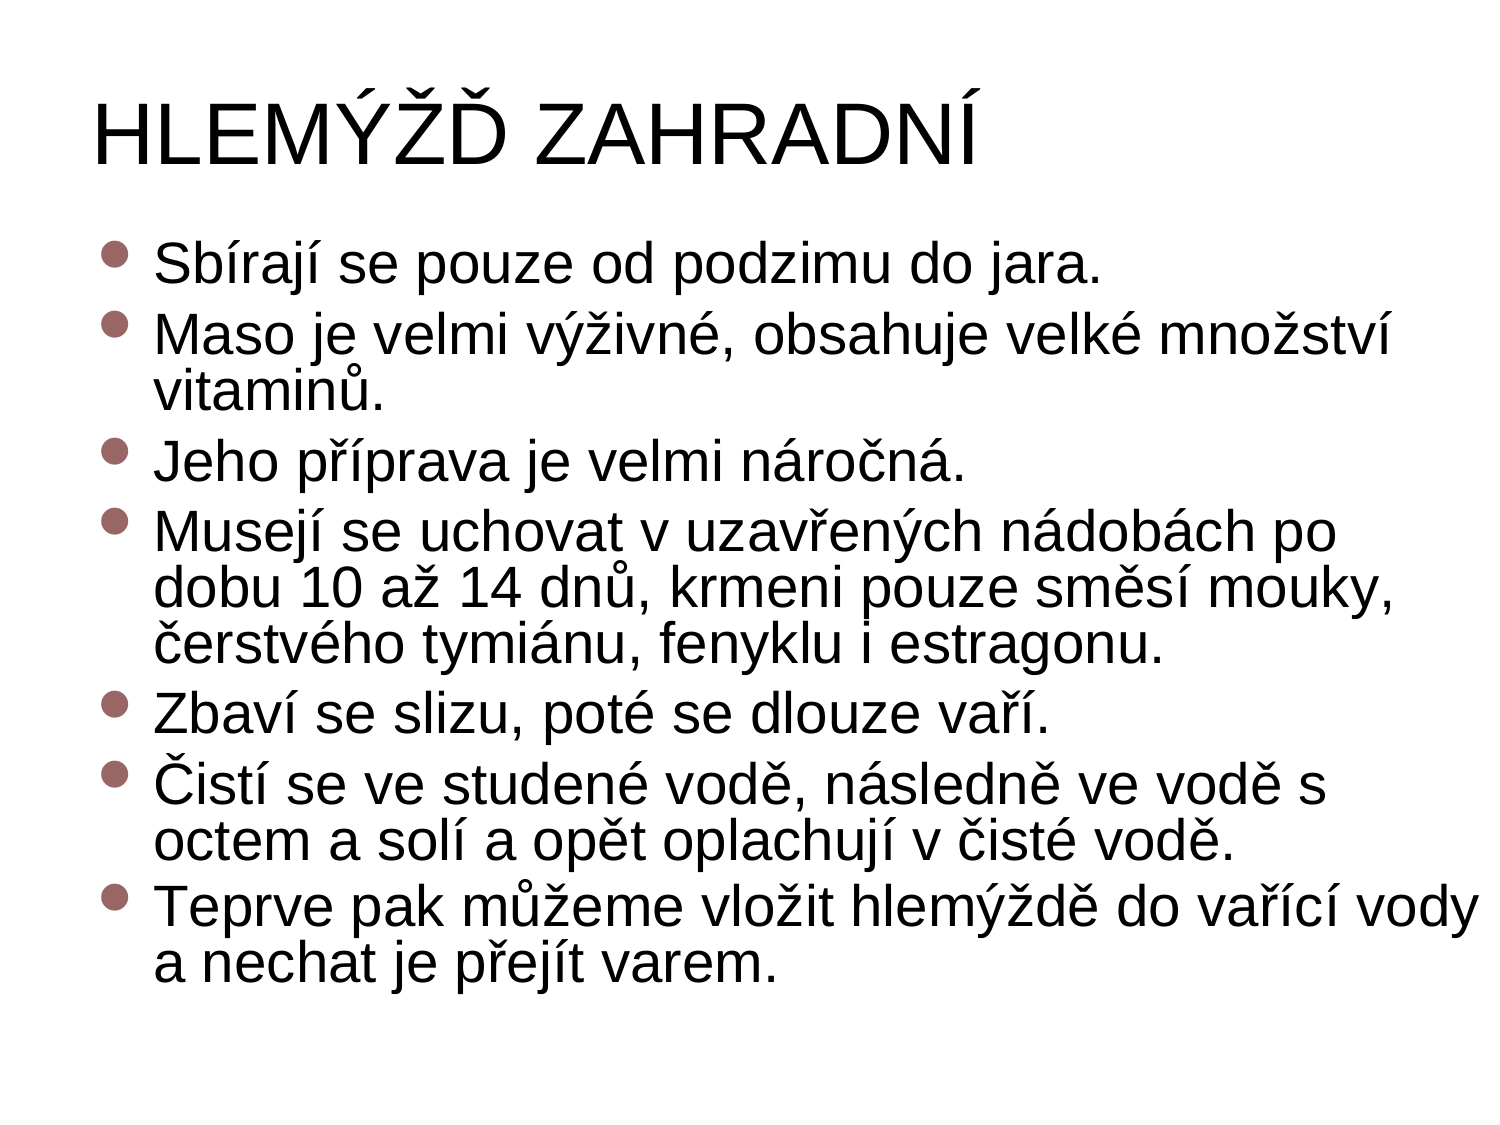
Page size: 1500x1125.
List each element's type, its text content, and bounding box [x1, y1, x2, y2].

title HLEMÝŽĎ ZAHRADNÍ [76, 54, 1392, 205]
list Sbírají se pouze od podzimu do jara. Maso je velmi výživné, obsahuje velké množství vitaminů. Jeho příprava je velmi náročná. Musejí se uchovat v uzavřených nádobách po dobu 10 až 14 dnů, krmeni pouze směsí mouky, čerstvého tymiánu, fenyklu i estragonu. Zbaví se slizu, poté se dlouze vaří. Čistí se ve studené vodě, následně ve vodě s octem a solí a opět oplachují v čisté vodě. Teprve pak můžeme vložit hlemýždě do vařící vody a nechat je přejít varem. [82, 231, 1500, 1083]
